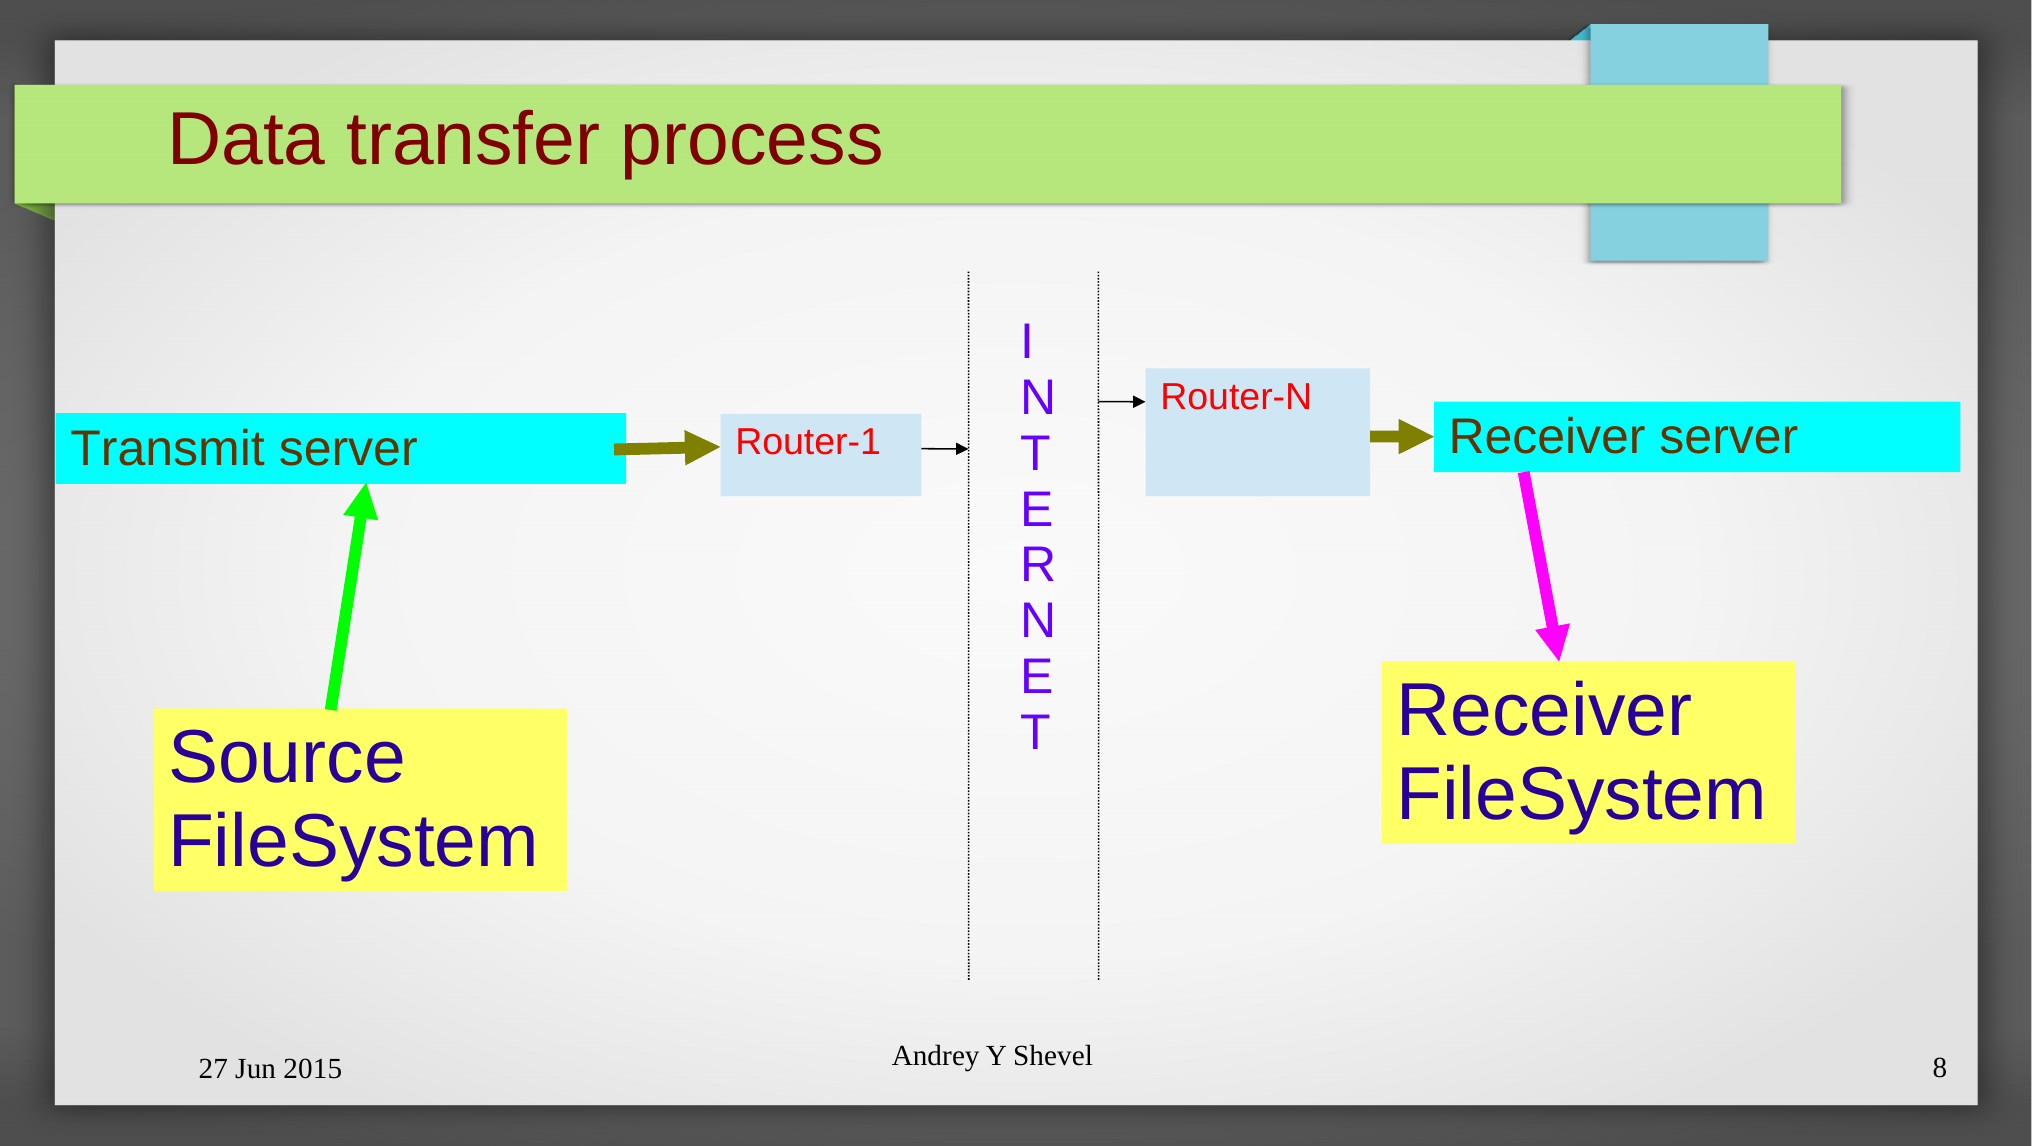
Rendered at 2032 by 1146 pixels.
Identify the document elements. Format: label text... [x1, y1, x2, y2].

text_box Receiver FileSystem [1381, 661, 1796, 844]
text_box Router-1 [720, 413, 922, 497]
text_box Source FileSystem [153, 708, 567, 891]
text_box Receiver server [1433, 401, 1961, 473]
text_box Transmit server [55, 413, 627, 484]
text_box Data transfer process [152, 90, 900, 196]
text_box I N T E R N E T [1005, 306, 1071, 772]
picture [0, 0, 2032, 1146]
text_box Router-N [1145, 368, 1371, 497]
